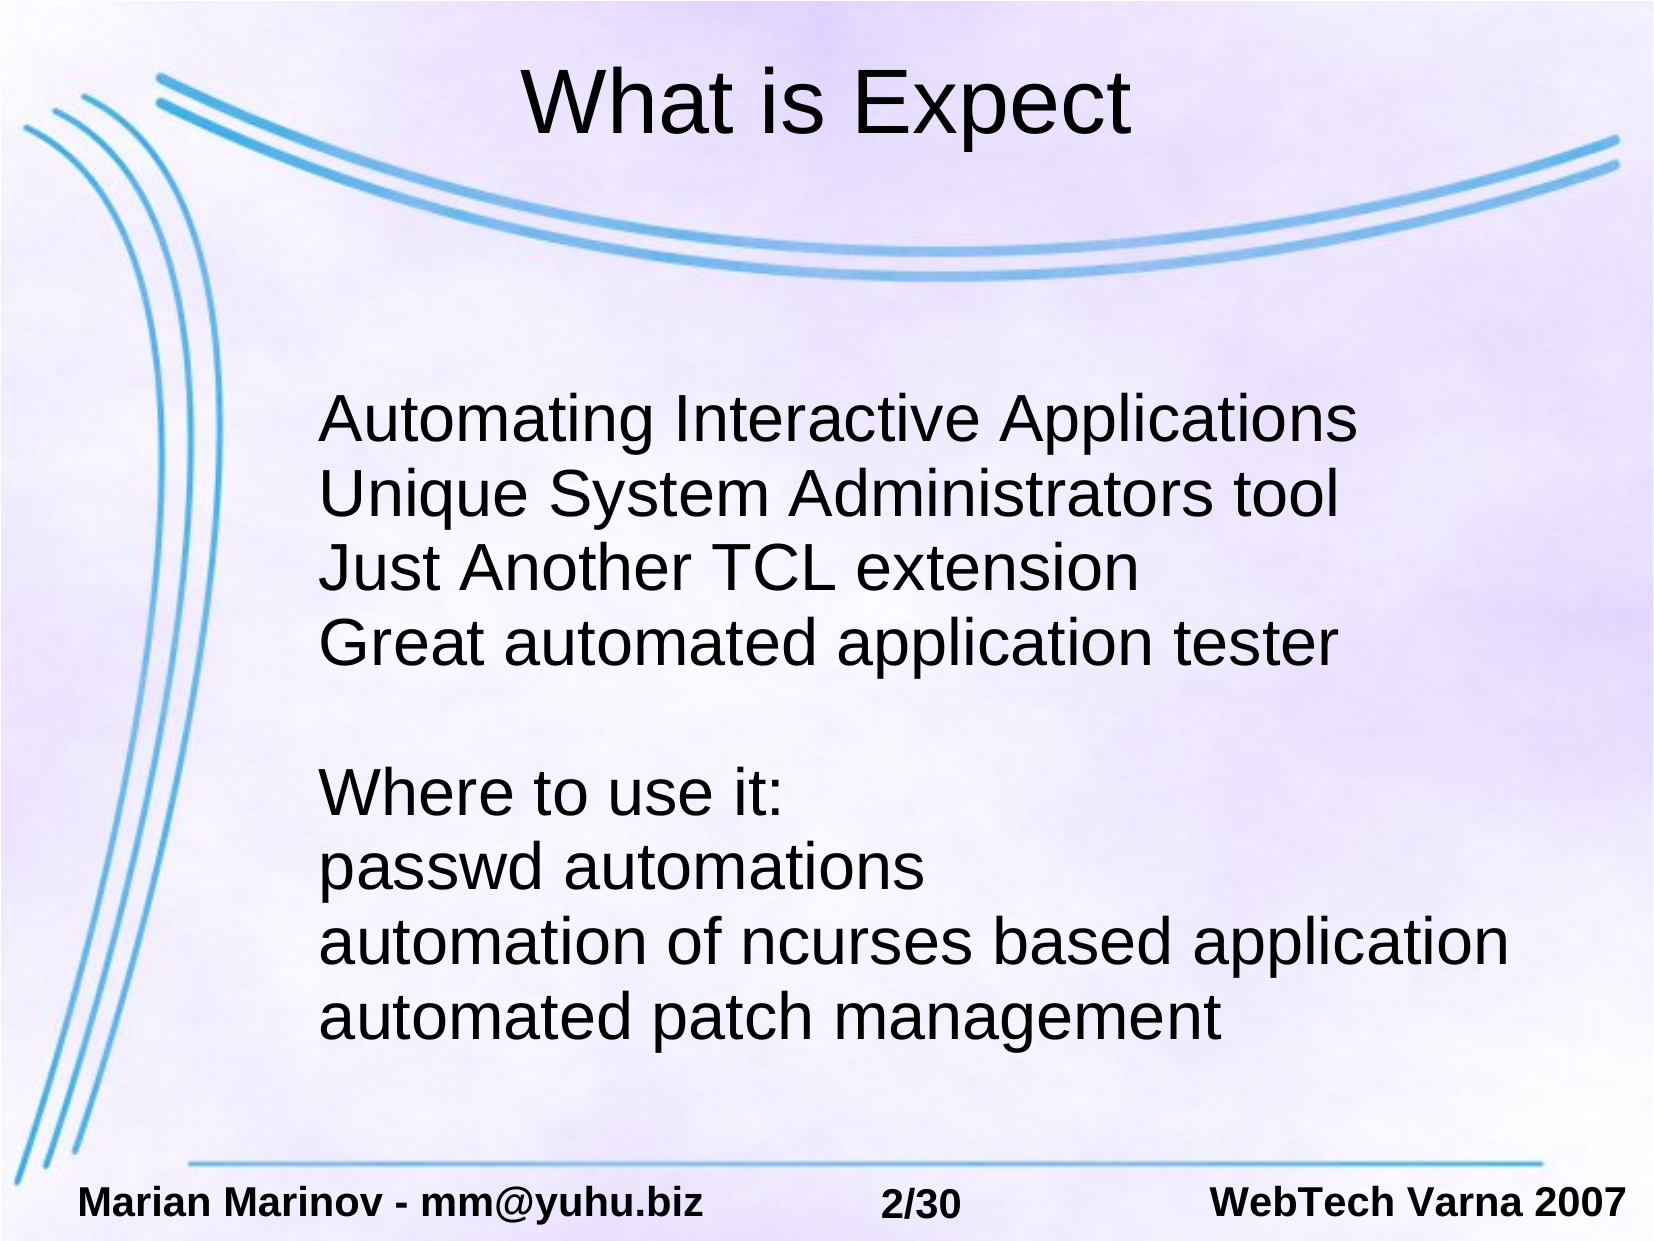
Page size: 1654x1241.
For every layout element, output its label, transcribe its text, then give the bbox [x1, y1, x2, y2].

title What is Expect [82, 49, 1571, 257]
subtitle Automating Interactive Applications Unique System Administrators tool Just Another TCL extension Great automated application tester Where to use it: passwd automations automation of ncurses based application automated patch management [35, 307, 1654, 1127]
text_box 2/30 [866, 1172, 977, 1235]
text_box WebTech Varna 2007 [1194, 1171, 1643, 1233]
text_box Marian Marinov - mm@yuhu.biz [62, 1171, 720, 1233]
picture [1, 1, 1654, 1241]
